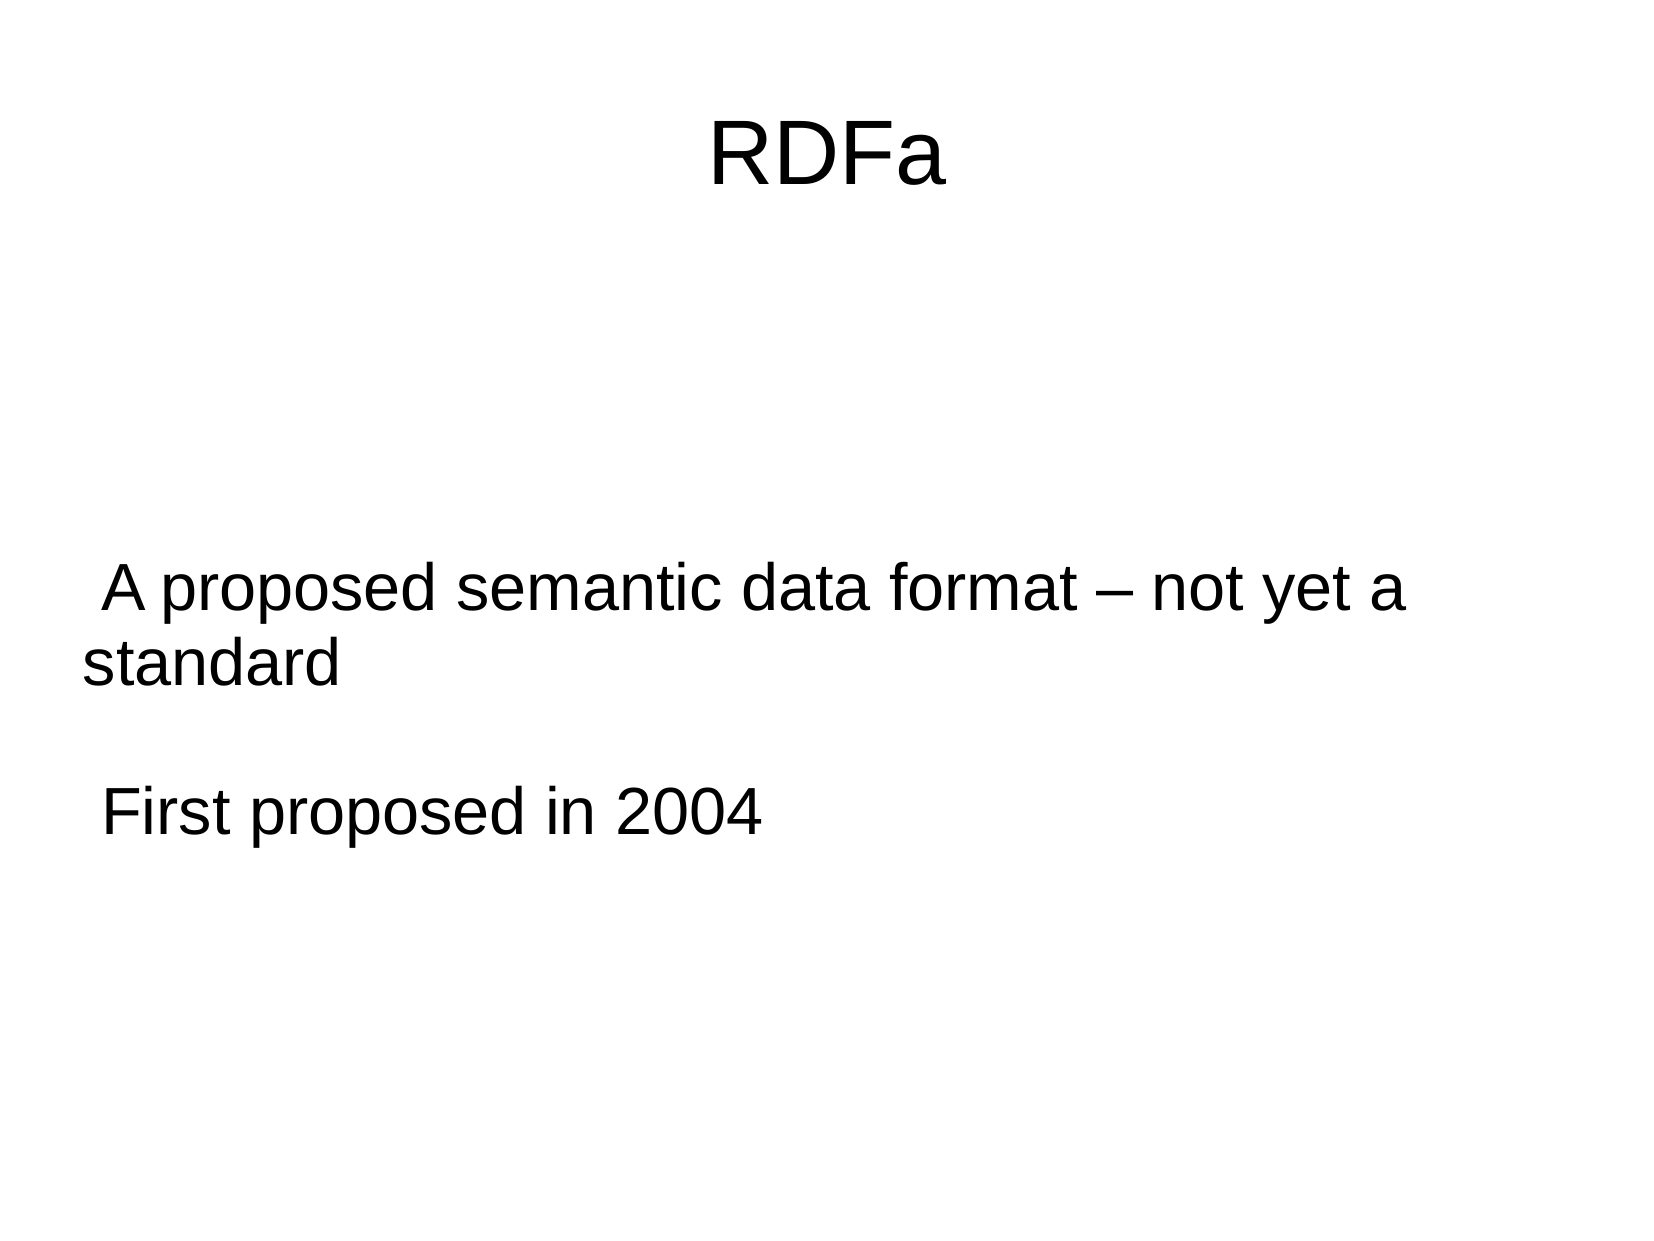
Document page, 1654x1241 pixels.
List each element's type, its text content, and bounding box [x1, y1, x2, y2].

subtitle A proposed semantic data format – not yet a standard First proposed in 2004 [82, 297, 1571, 1102]
title RDFa [82, 56, 1571, 250]
